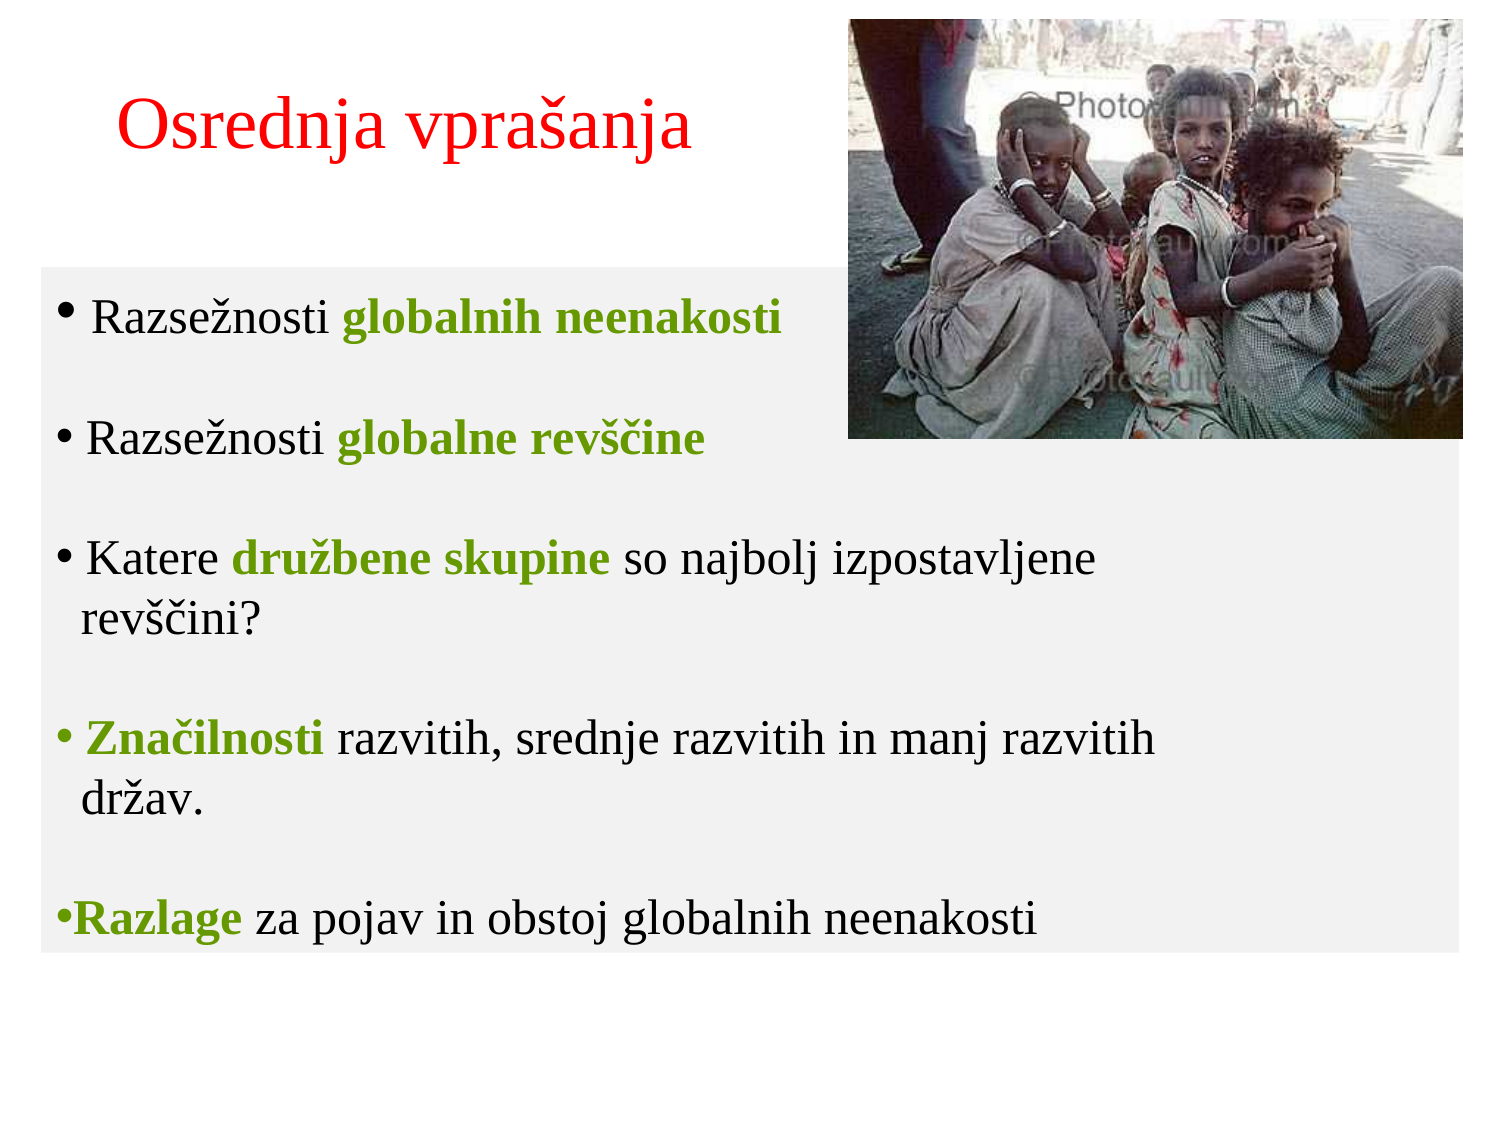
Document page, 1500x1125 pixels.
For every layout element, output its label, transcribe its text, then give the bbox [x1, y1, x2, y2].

picture [848, 19, 1463, 439]
text_box Osrednja vprašanja [58, 66, 751, 172]
text_box Razsežnosti globalnih neenakosti Razsežnosti globalne revščine Katere družbene skupine so najbolj izpostavljene revščini? Značilnosti razvitih, srednje razvitih in manj razvitih držav. Razlage za pojav in obstoj globalnih neenakosti [41, 267, 1460, 953]
